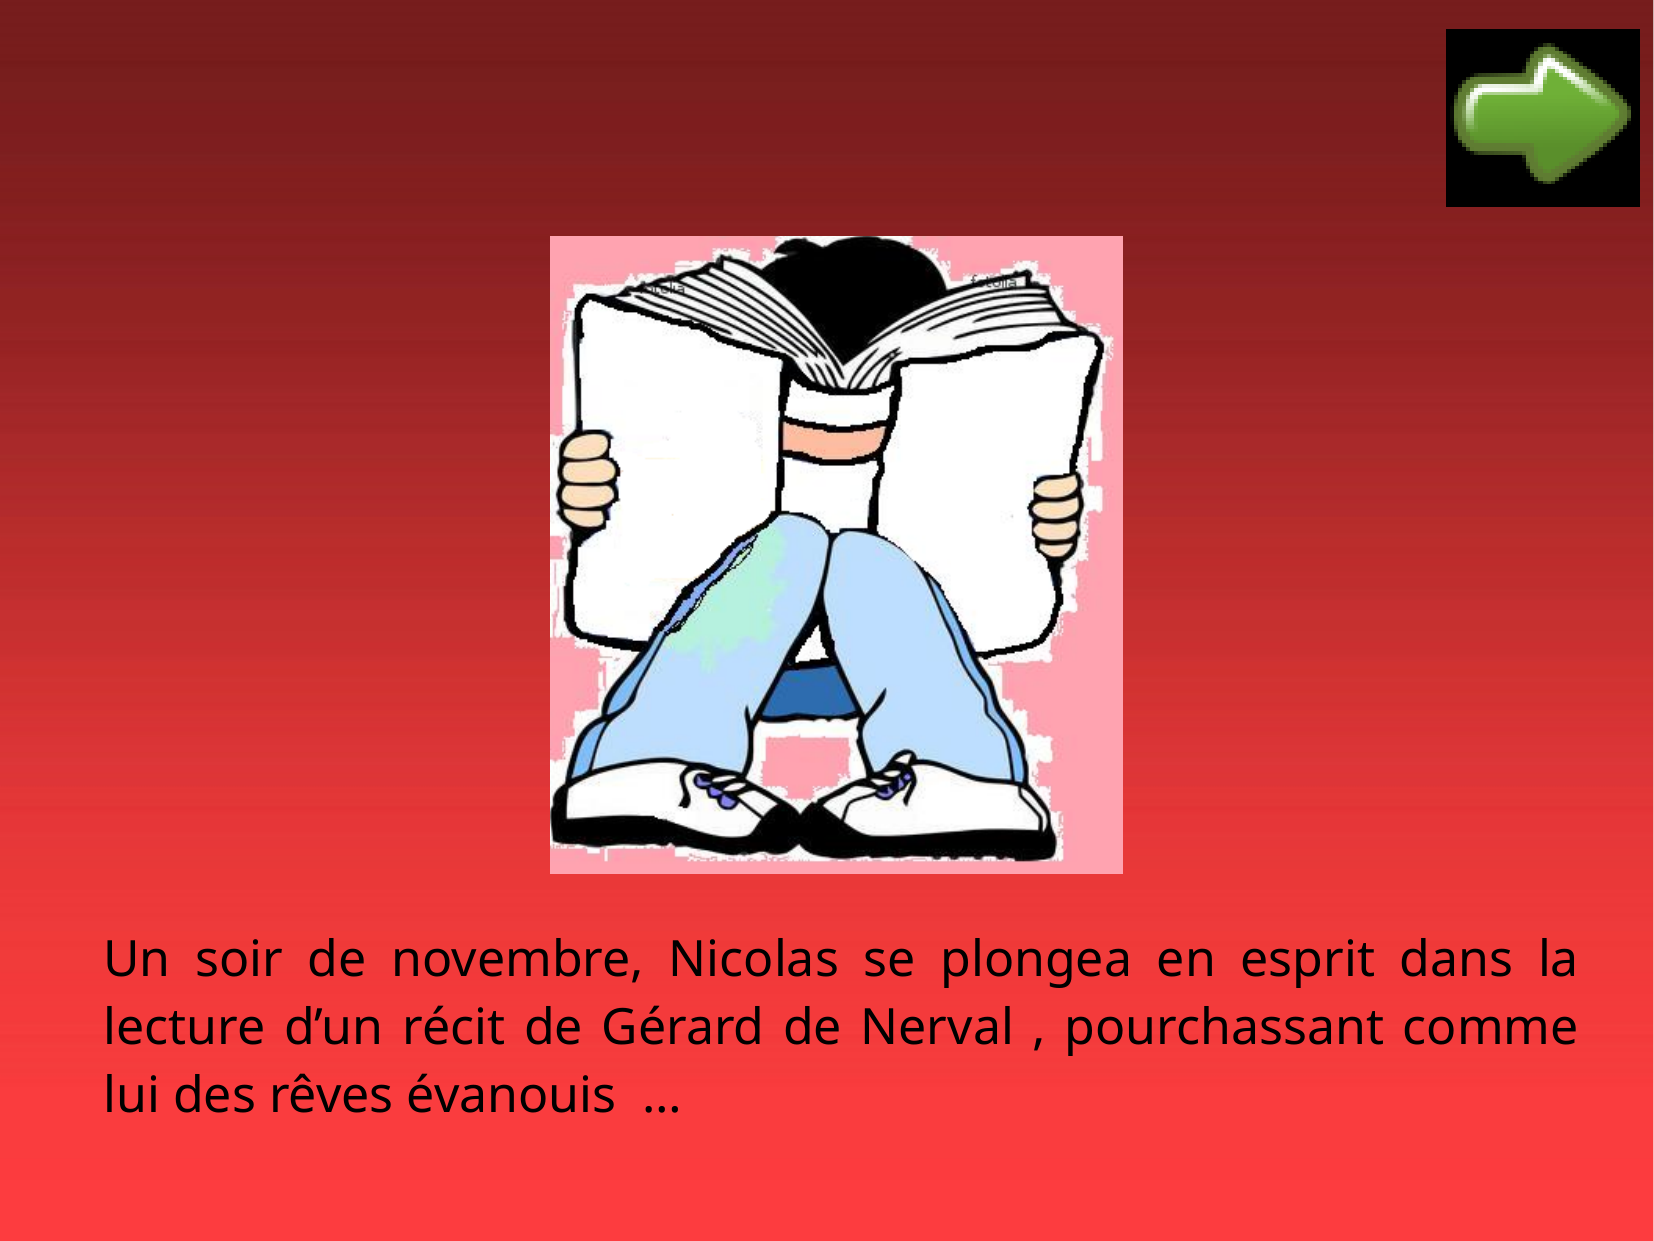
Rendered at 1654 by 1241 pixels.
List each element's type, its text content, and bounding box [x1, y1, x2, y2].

picture [0, 0, 1654, 1241]
text_box Un soir de novembre, Nicolas se plongea en esprit dans la lecture d’un récit de Gérard de Nerval , pourchassant comme lui des rêves évanouis … [88, 915, 1595, 1117]
